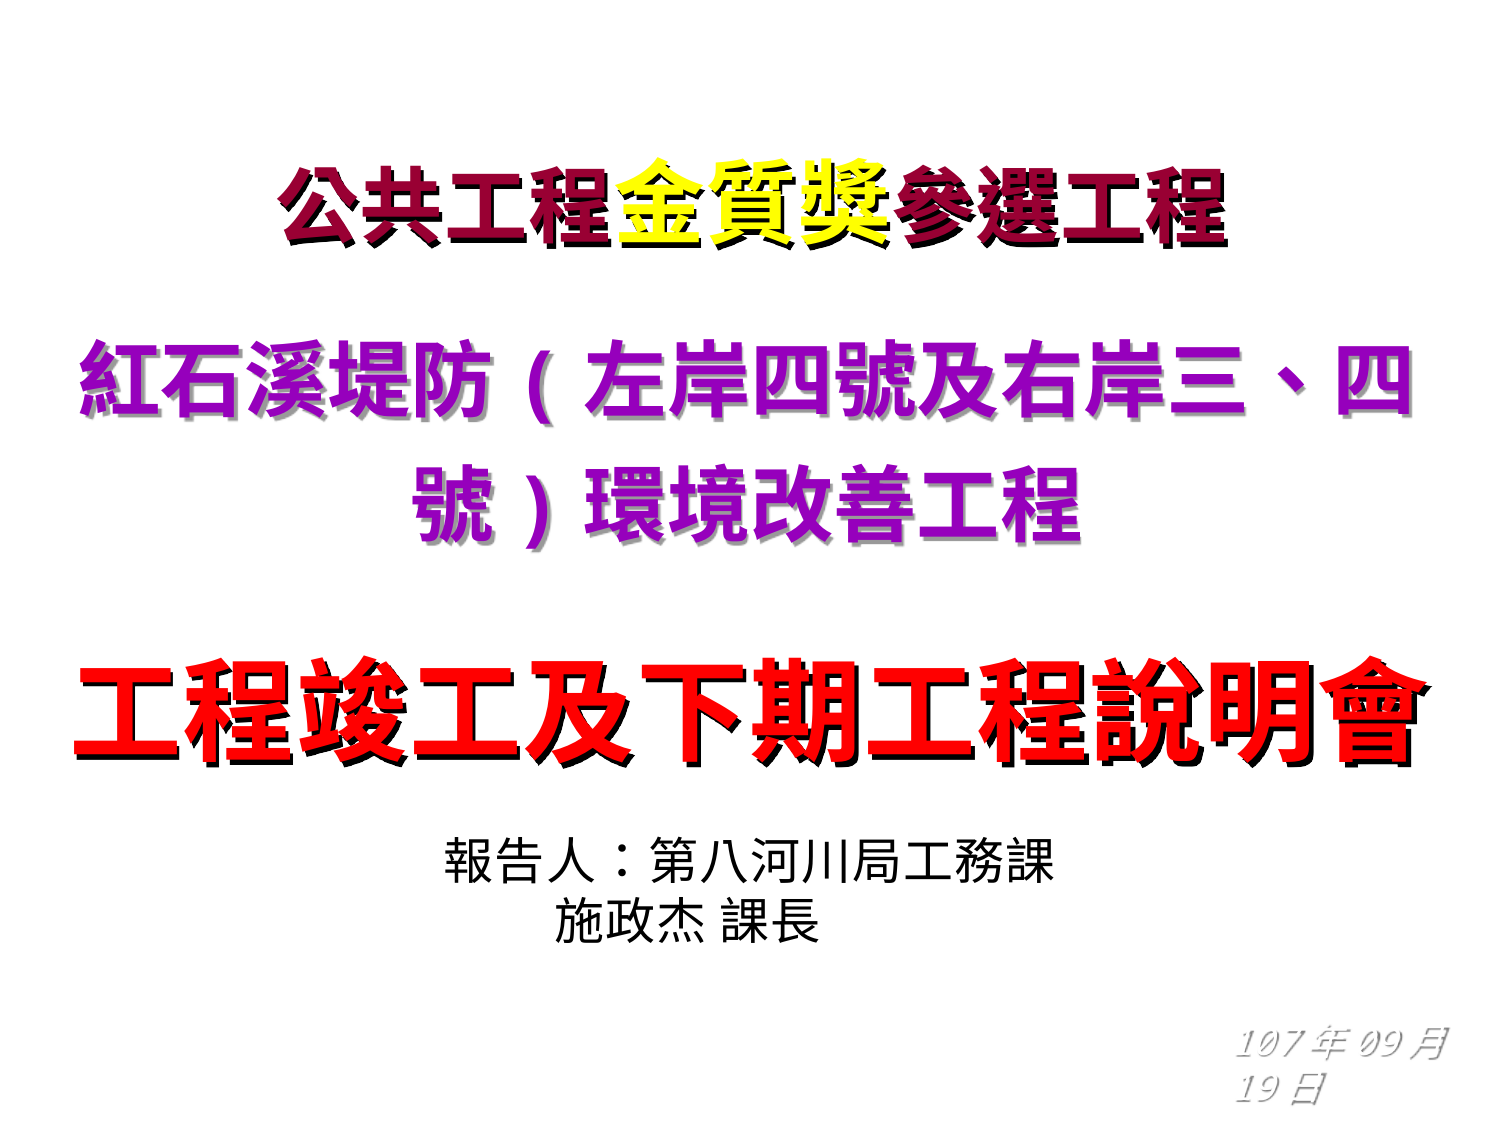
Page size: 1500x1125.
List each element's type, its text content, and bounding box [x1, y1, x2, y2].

text_box 工程竣工及下期工程說明會 [538, 706, 582, 758]
text_box 工程竣工及下期工程說明會 [1153, 698, 1173, 711]
text_box 工程竣工及下期工程說明會 [1271, 673, 1296, 688]
text_box 工程竣工及下期工程說明會 [1340, 682, 1406, 689]
text_box 報告人：第八河川局工務課 施政杰 課長 [429, 821, 1071, 957]
text_box 工程竣工及下期工程說明會 [1146, 723, 1169, 758]
text_box 工程竣工及下期工程說明會 [0, 656, 1500, 758]
text_box 紅石溪堤防(左岸四號及右岸三、四號)環境改善工程 [0, 294, 1500, 560]
text_box 工程竣工及下期工程說明會 [817, 725, 841, 758]
text_box 工程竣工及下期工程說明會 [563, 674, 586, 693]
text_box 工程竣工及下期工程說明會 [576, 748, 609, 758]
text_box 工程竣工及下期工程說明會 [1271, 700, 1296, 714]
text_box 工程竣工及下期工程說明會 [1254, 727, 1296, 758]
text_box 工程竣工及下期工程說明會 [577, 706, 607, 729]
text_box 107年09月19日 [1215, 1010, 1500, 1116]
text_box 公共工程金質獎參選工程 [3, 148, 1500, 250]
